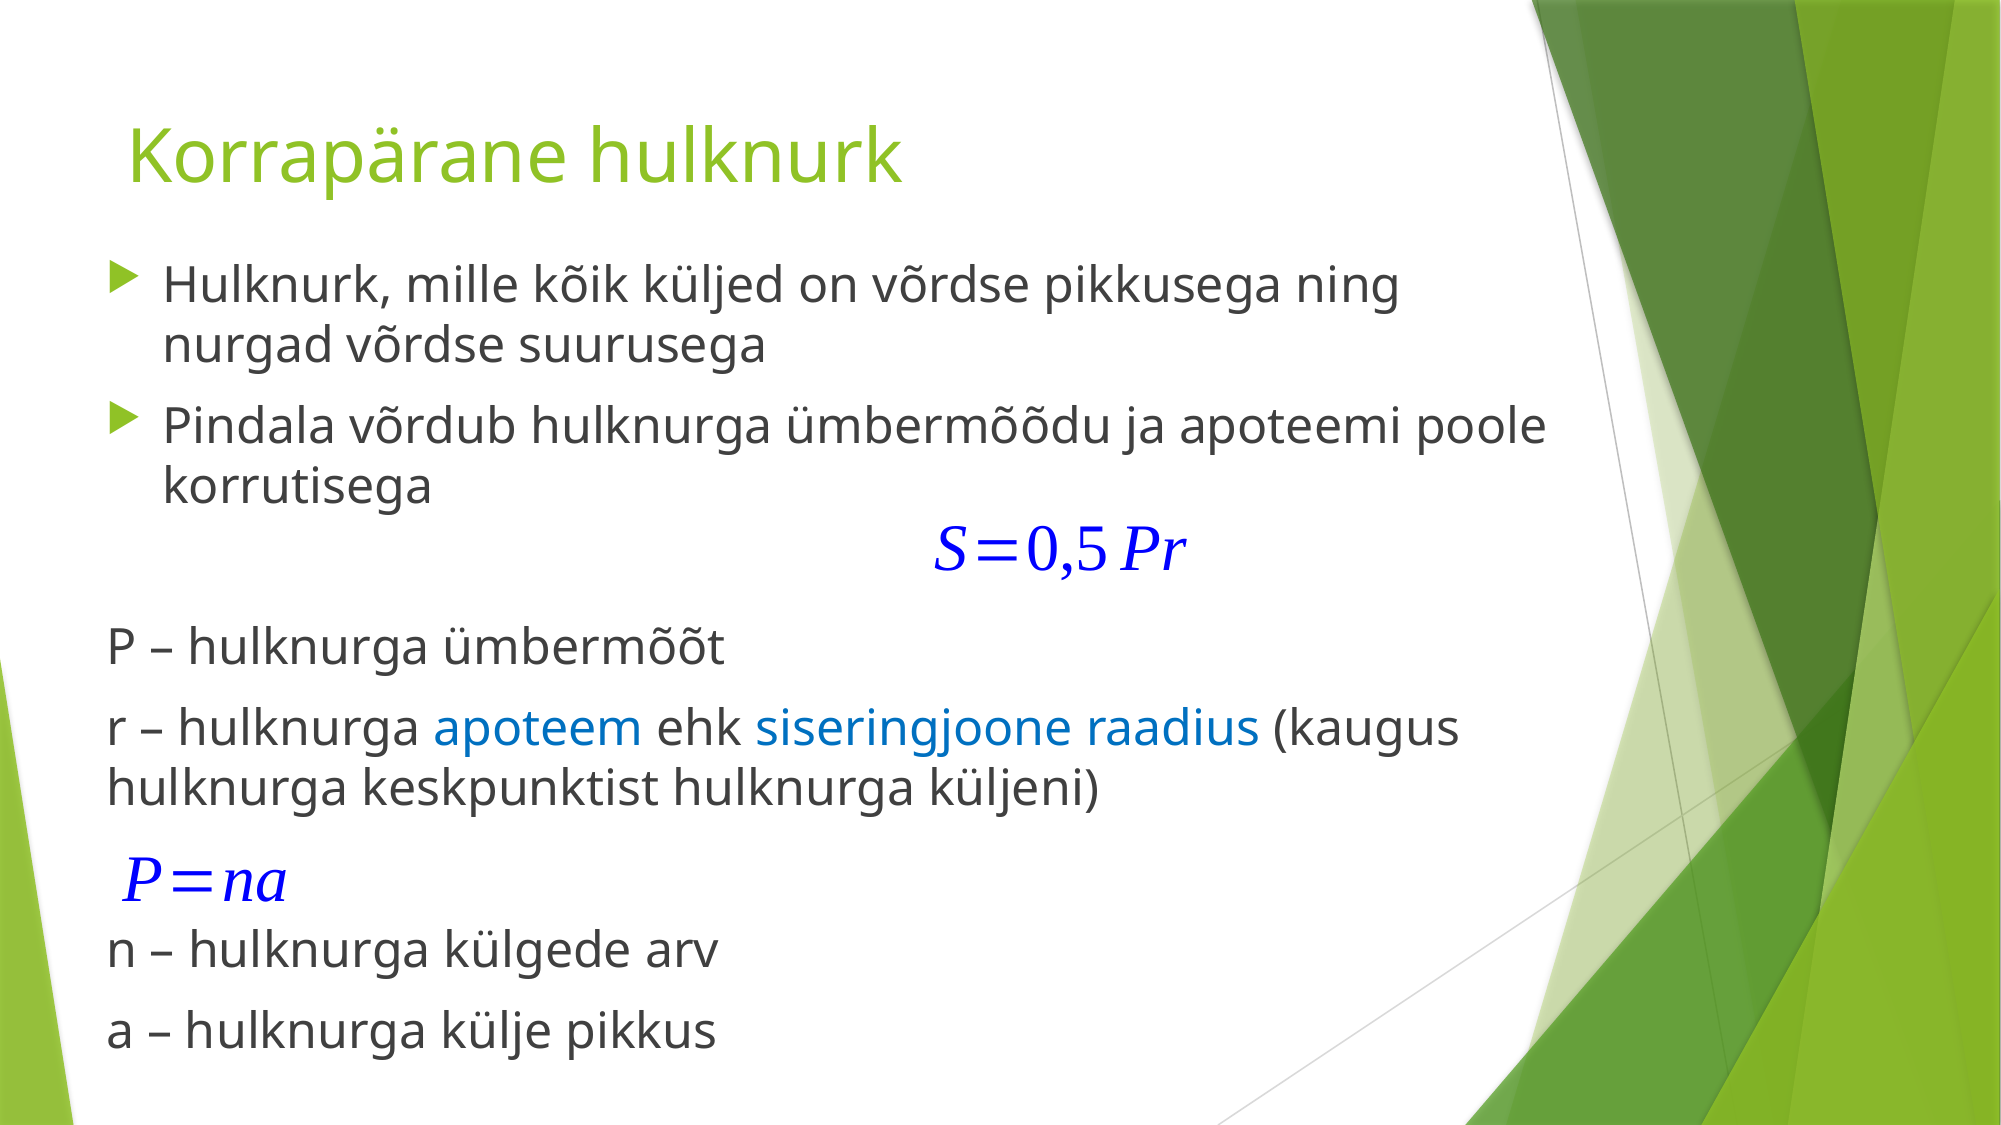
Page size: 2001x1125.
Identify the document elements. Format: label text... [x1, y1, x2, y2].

title Korrapärane hulknurk [111, 99, 1522, 244]
list Hulknurk, mille kõik küljed on võrdse pikkusega ning nurgad võrdse suurusega Pindala võrdub hulknurga ümbermõõdu ja apoteemi poole korrutisega P – hulknurga ümbermõõt r – hulknurga apoteem ehk siseringjoone raadius (kaugus hulknurga keskpunktist hulknurga küljeni) n – hulknurga külgede arv a – hulknurga külje pikkus [91, 244, 1581, 1067]
chart [925, 510, 1197, 585]
chart [113, 841, 296, 916]
